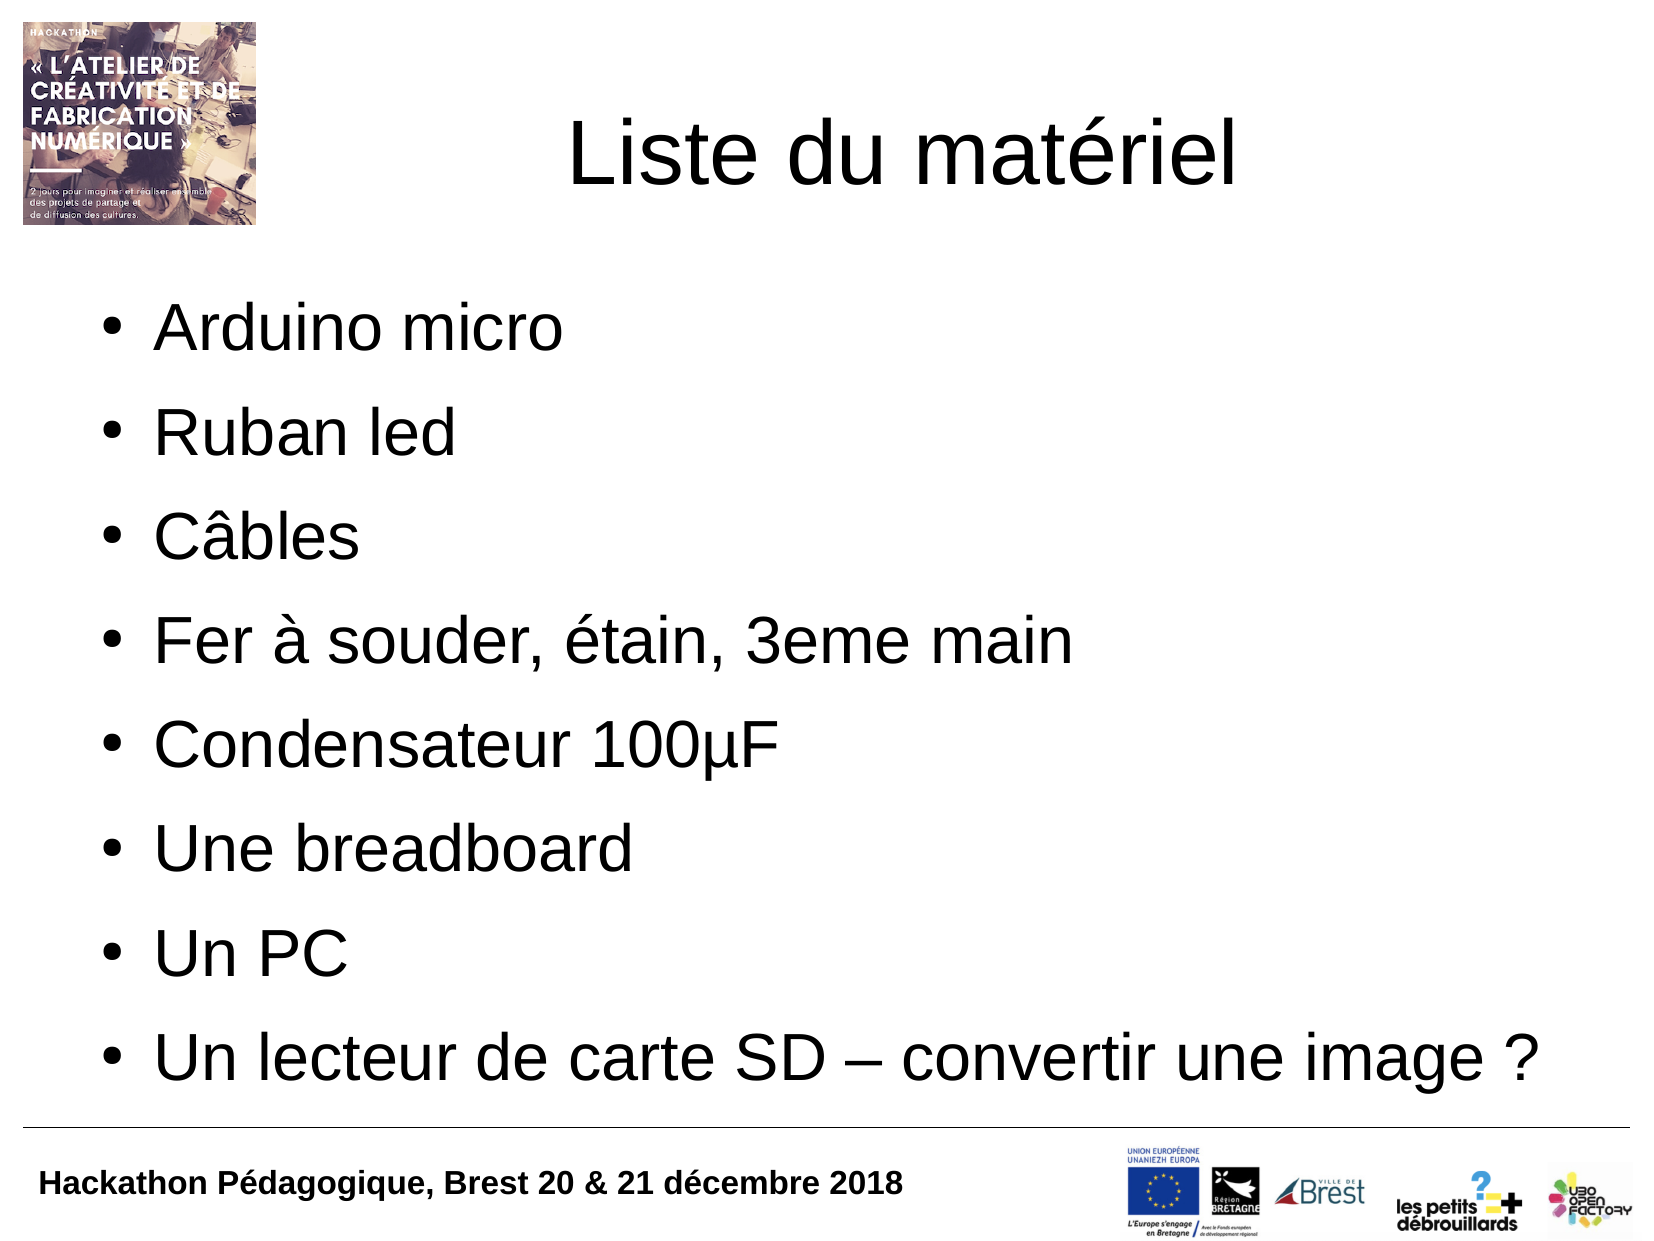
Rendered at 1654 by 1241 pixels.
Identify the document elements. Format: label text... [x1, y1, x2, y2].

text_box Hackathon Pédagogique, Brest 20 & 21 décembre 2018 [23, 1157, 945, 1211]
picture [1120, 1137, 1642, 1241]
list Arduino micro Ruban led Câbles Fer à souder, étain, 3eme main Condensateur 100µF Une breadboard Un PC Un lecteur de carte SD – convertir une image ? [82, 290, 1571, 1109]
title Liste du matériel [236, 49, 1571, 257]
picture [23, 22, 256, 225]
